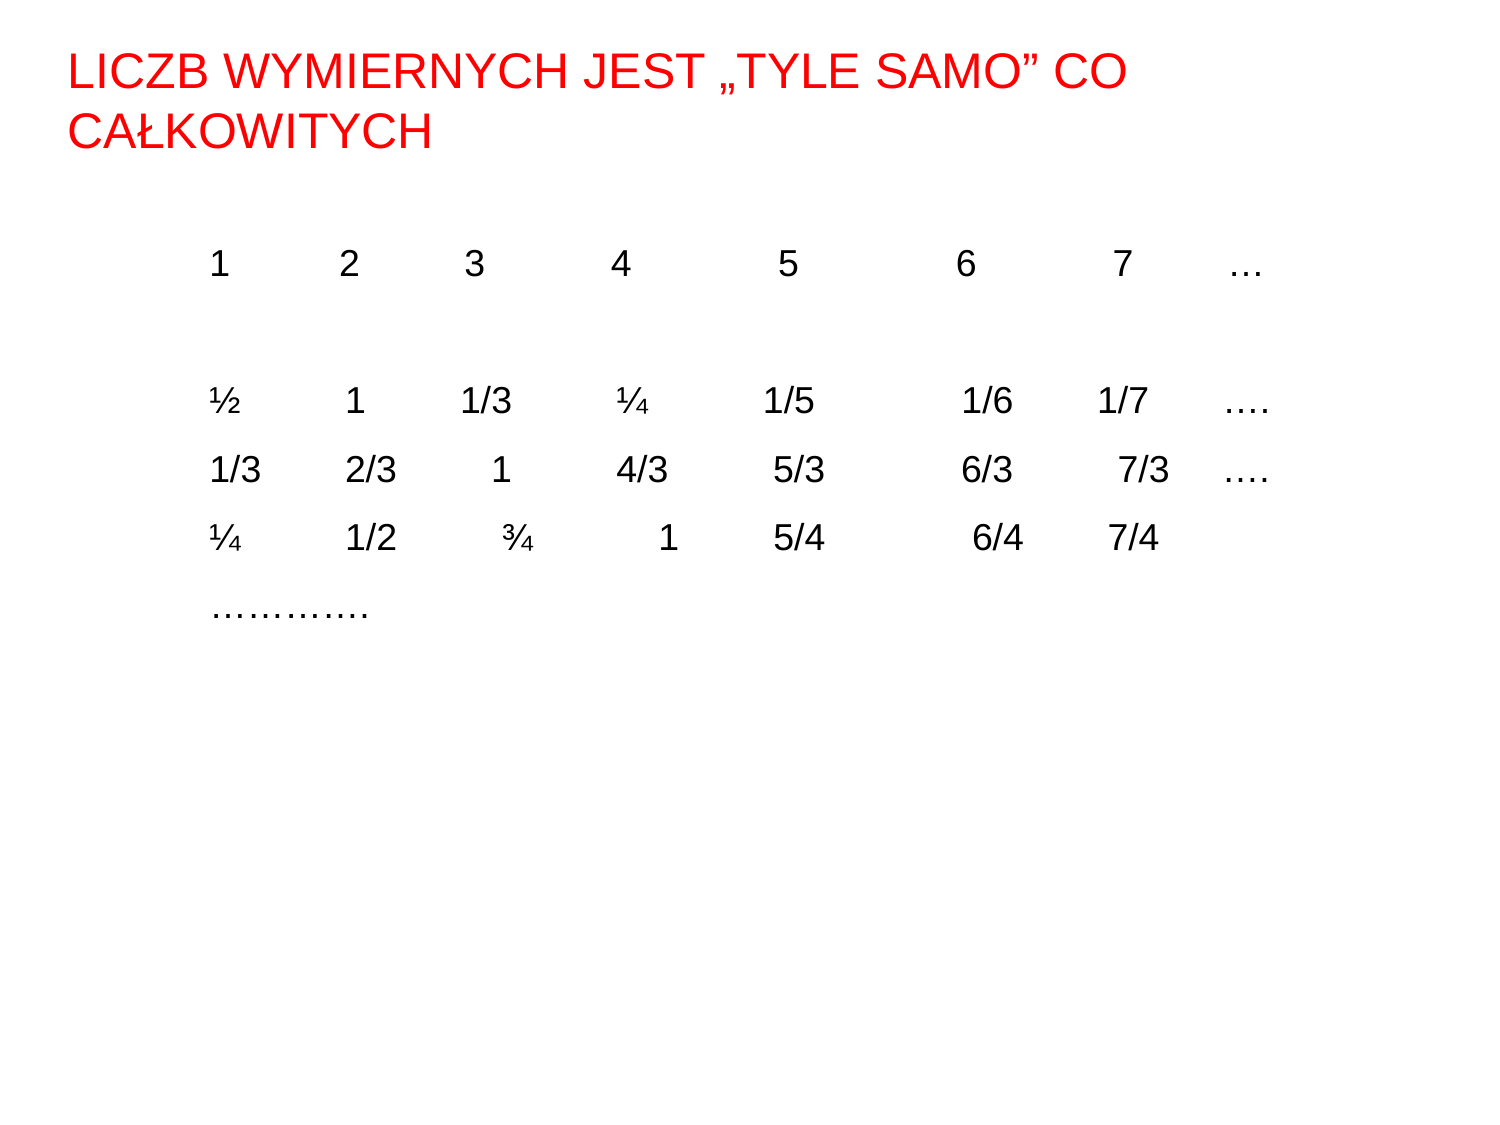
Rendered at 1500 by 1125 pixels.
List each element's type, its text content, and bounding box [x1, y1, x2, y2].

text_box LICZB WYMIERNYCH JEST „TYLE SAMO” CO CAŁKOWITYCH [53, 30, 1459, 167]
text_box 2 3 4 5 6 7 … ½ 1 1/3 ¼ 1/5 1/6 1/7 …. 1/3 2/3 1 4/3 5/3 6/3 7/3 …. ¼ 1/2 ¾ 1 5/4 6/4 7/4 …………. [194, 231, 1294, 703]
